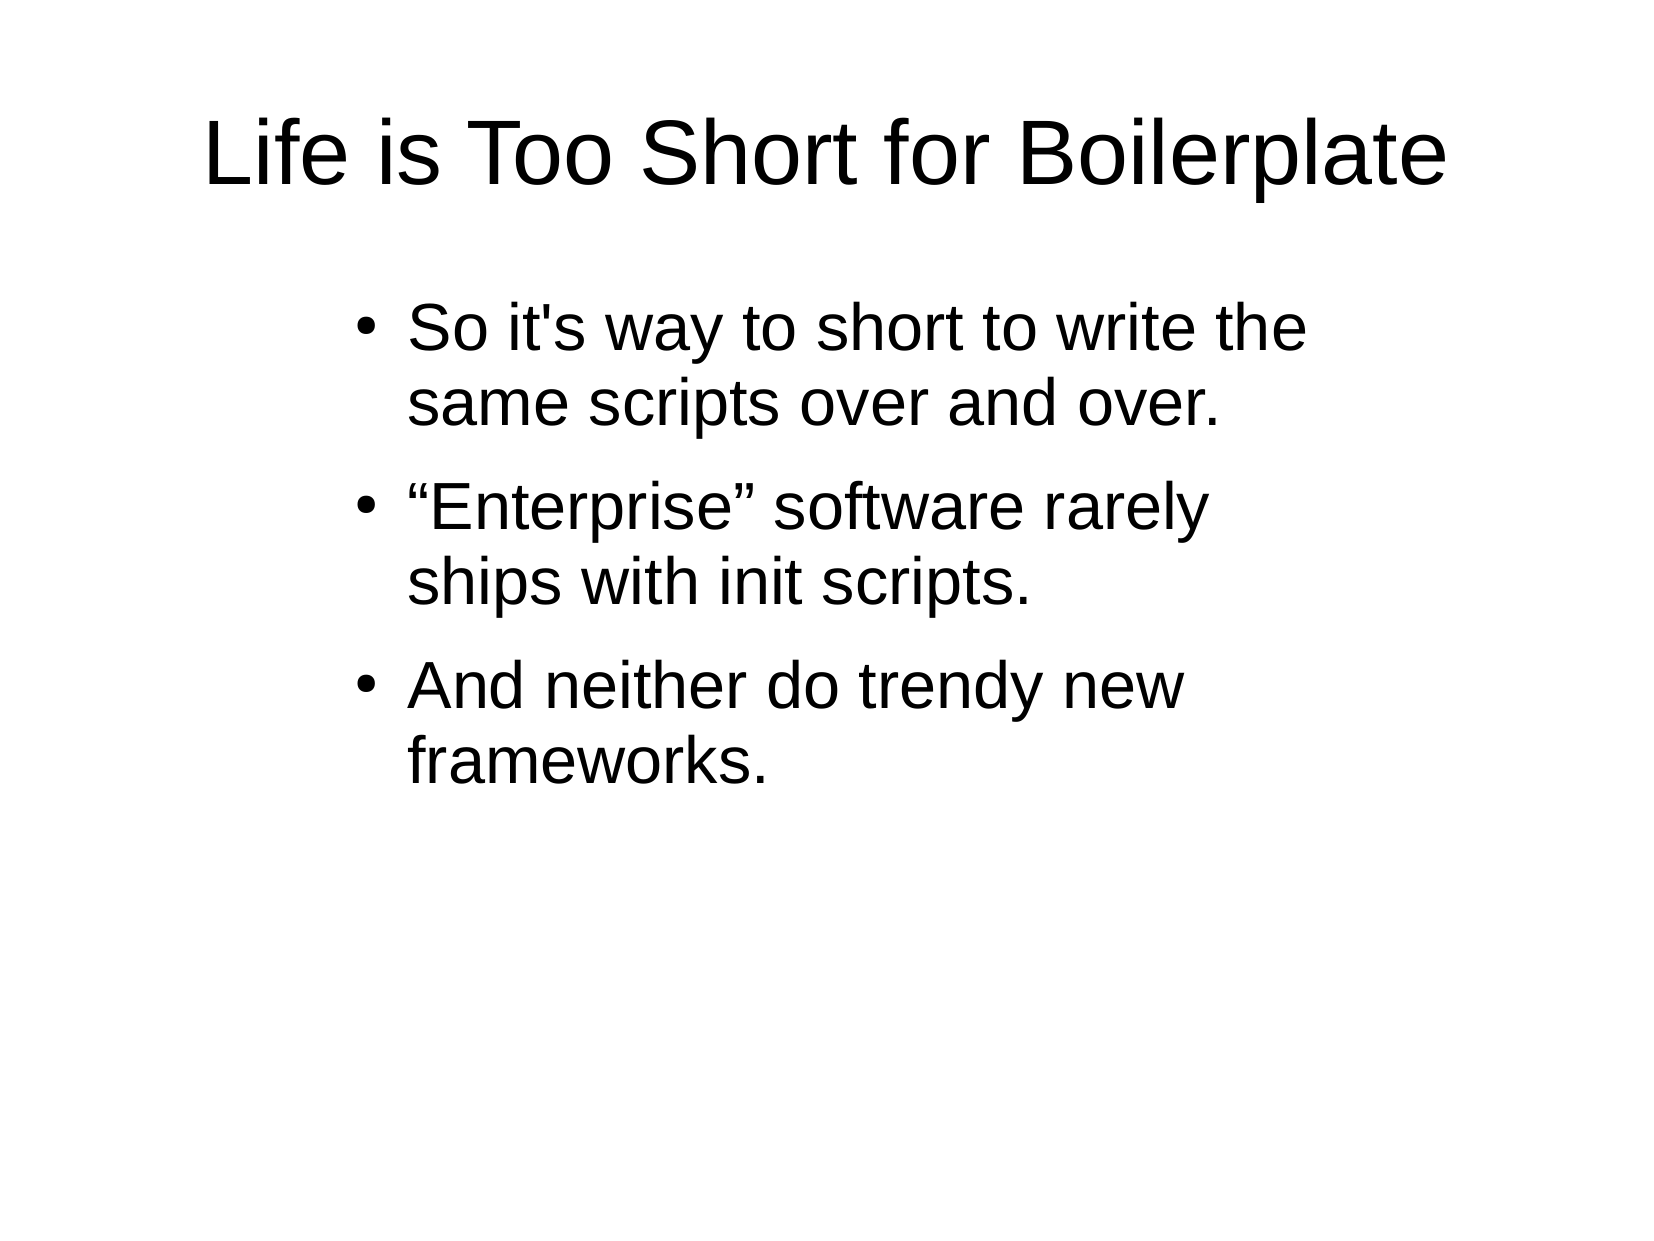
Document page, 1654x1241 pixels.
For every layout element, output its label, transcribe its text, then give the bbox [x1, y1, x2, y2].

list So it's way to short to write the same scripts over and over. “Enterprise” software rarely ships with init scripts. And neither do trendy new frameworks. [336, 290, 1317, 1010]
title Life is Too Short for Boilerplate [82, 49, 1571, 257]
